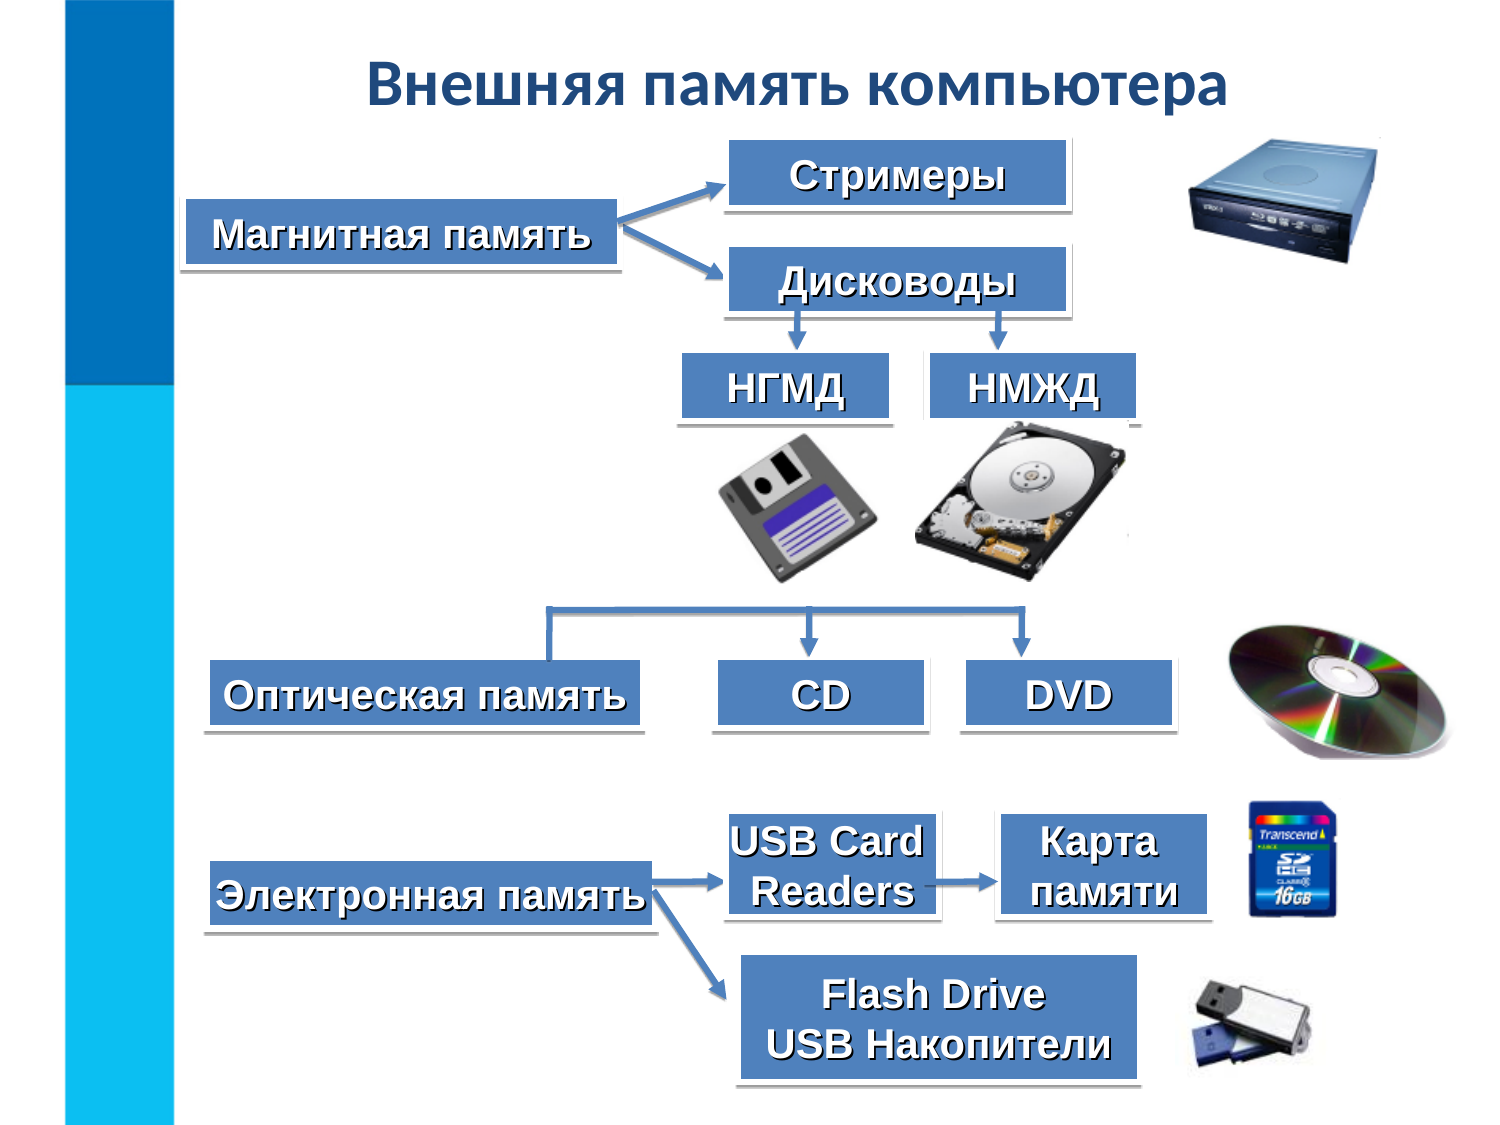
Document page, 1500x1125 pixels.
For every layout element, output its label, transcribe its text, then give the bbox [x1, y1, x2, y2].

text_box Внешняя память компьютера [183, 30, 1400, 127]
text_box Flash Drive USB Накопители [738, 952, 1140, 1083]
text_box Оптическая память [206, 656, 644, 728]
picture [0, 0, 1500, 1125]
text_box Магнитная память [183, 196, 621, 268]
text_box Стримеры [726, 137, 1069, 208]
text_box НМЖД [927, 349, 1140, 421]
text_box Дисководы [726, 243, 1069, 315]
text_box НГМД [679, 349, 892, 421]
text_box Электронная память [206, 857, 656, 929]
text_box DVD [962, 656, 1175, 728]
text_box USB Card Readers [726, 810, 940, 917]
text_box CD [714, 656, 928, 728]
text_box Карта памяти [998, 810, 1211, 917]
